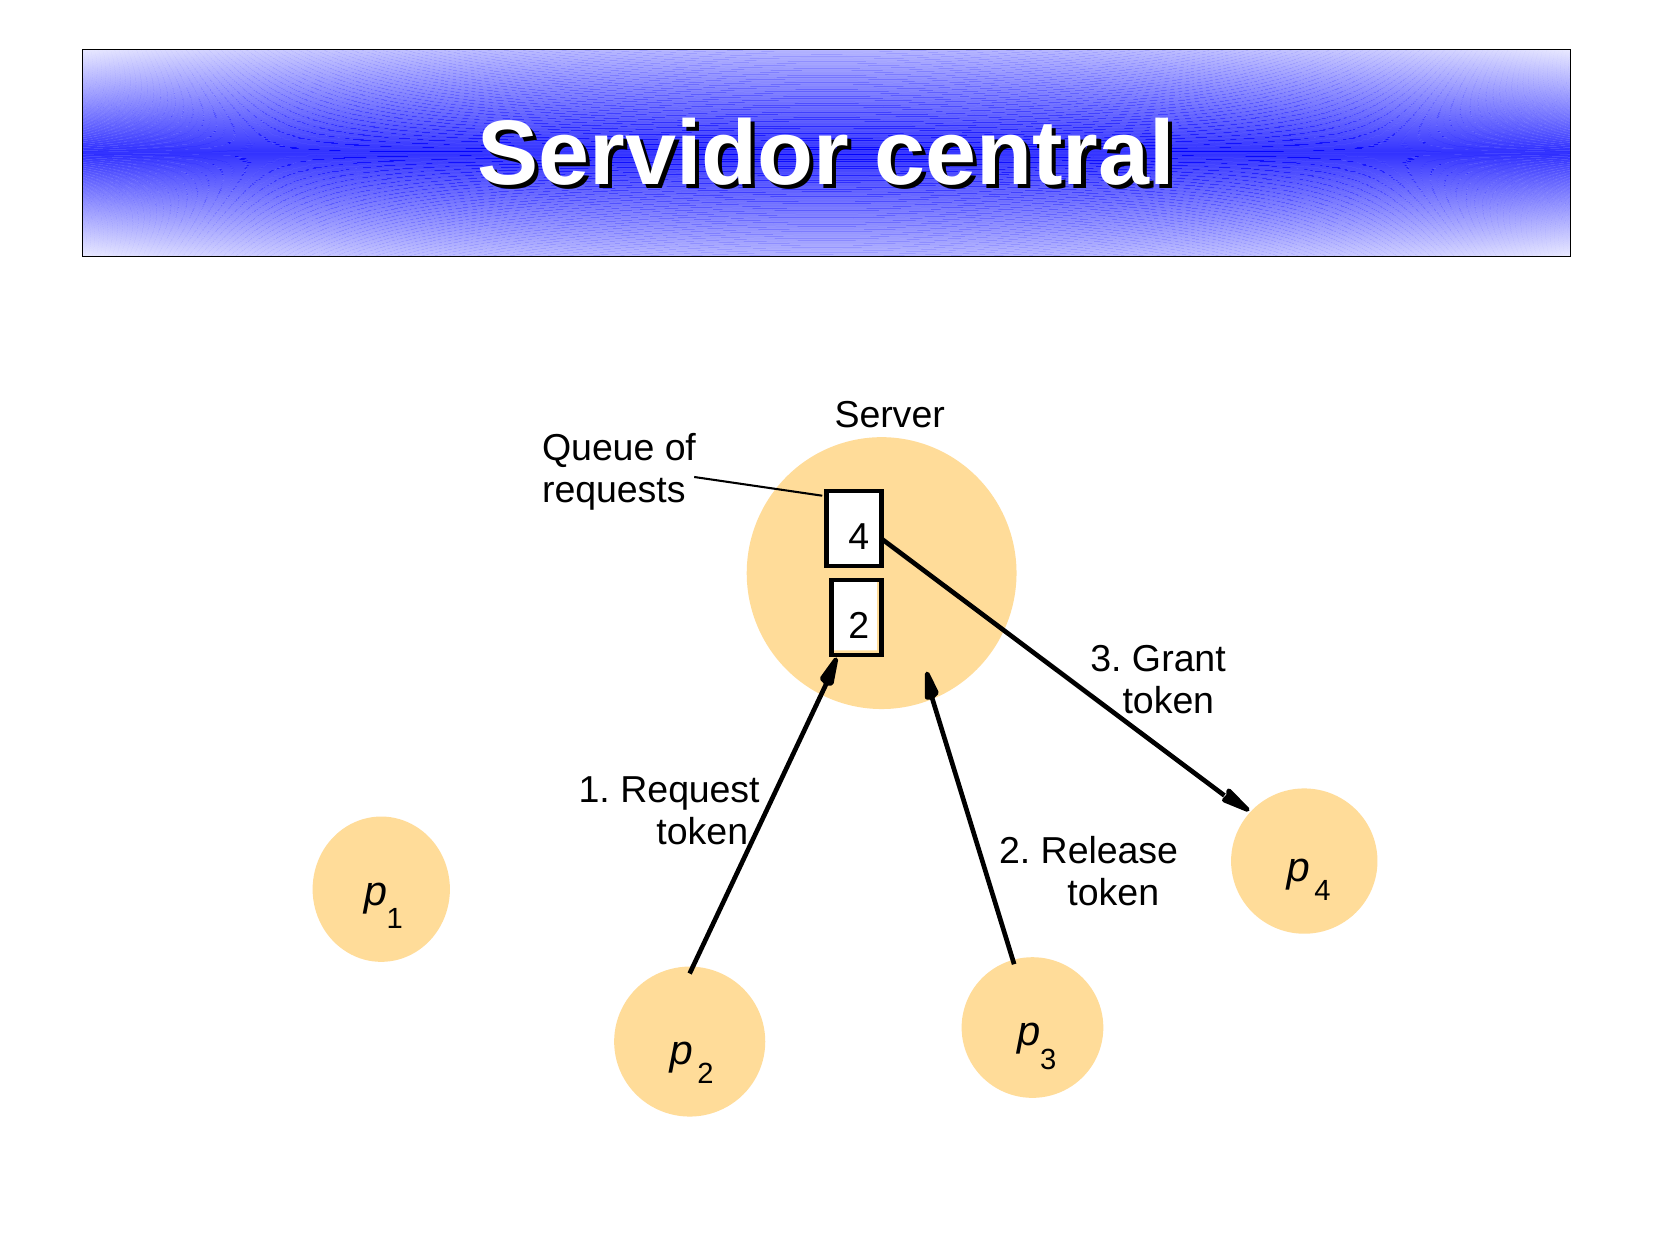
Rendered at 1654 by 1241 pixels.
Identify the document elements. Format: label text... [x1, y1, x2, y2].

text_box token [1122, 675, 1215, 721]
text_box p [363, 863, 388, 914]
text_box [616, 968, 763, 1115]
text_box [749, 439, 1015, 707]
text_box 3. Grant [1090, 633, 1227, 679]
text_box token [1067, 868, 1160, 914]
text_box [314, 818, 448, 960]
text_box 1. Request [578, 764, 760, 811]
text_box [1224, 790, 1248, 810]
text_box Queue of [547, 437, 566, 458]
text_box token [656, 807, 748, 853]
text_box p [369, 885, 381, 903]
text_box Queue of [542, 422, 697, 468]
text_box [1233, 790, 1376, 932]
text_box p [1017, 1004, 1041, 1055]
text_box 1 [386, 899, 404, 935]
text_box p [1023, 1025, 1035, 1043]
text_box 4 [848, 511, 870, 557]
text_box 3 [1040, 1039, 1057, 1075]
text_box 4 [1314, 871, 1331, 907]
text_box p [1292, 861, 1304, 879]
text_box p [675, 1044, 687, 1062]
text_box 2. Release [999, 825, 1179, 871]
text_box p [669, 1022, 694, 1073]
title Servidor central [82, 49, 1571, 257]
text_box 2 [848, 600, 870, 646]
text_box p [1286, 840, 1311, 891]
text_box requests [542, 464, 686, 511]
text_box [963, 959, 1102, 1096]
text_box 2 [697, 1054, 714, 1090]
text_box Server [834, 389, 945, 436]
